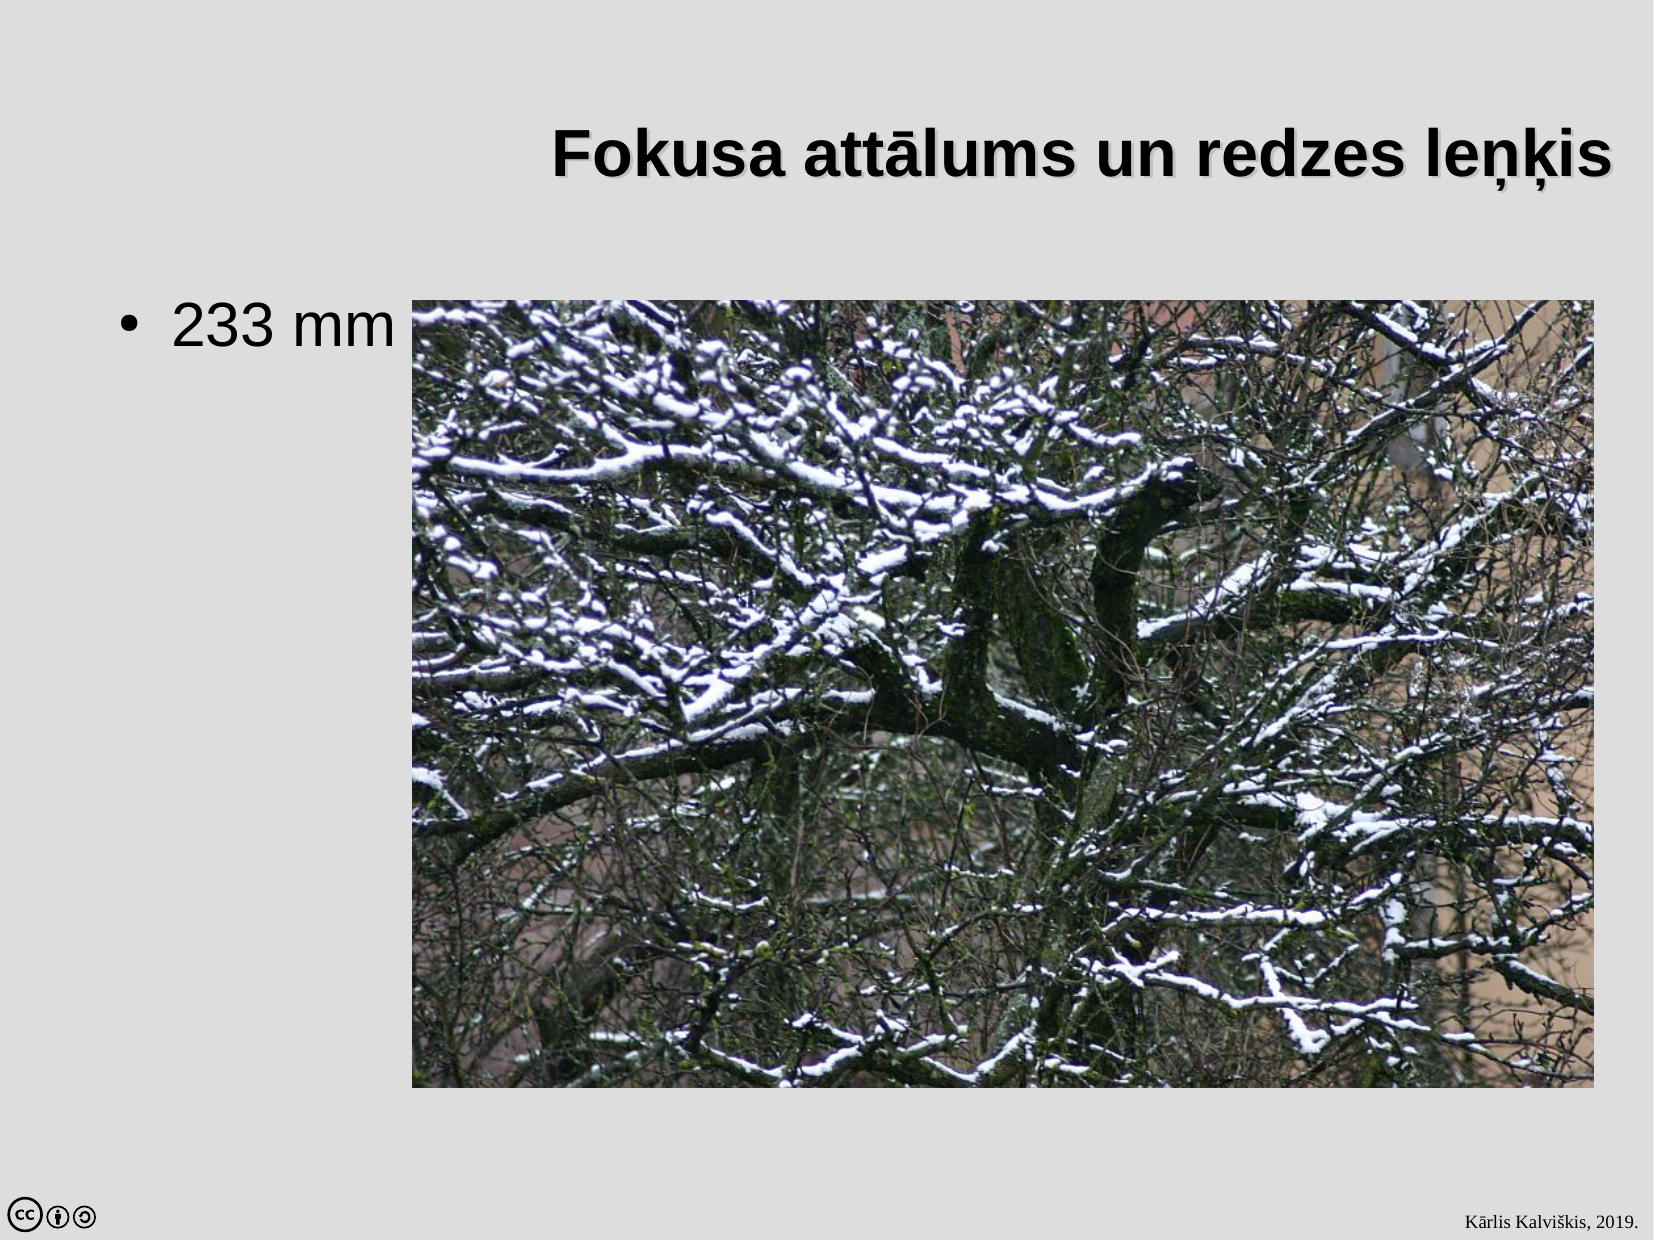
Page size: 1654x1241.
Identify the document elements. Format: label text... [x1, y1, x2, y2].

list 233 mm [82, 290, 1571, 1094]
picture [412, 300, 1594, 1089]
title Fokusa attālums un redzes leņķis [42, 49, 1615, 257]
